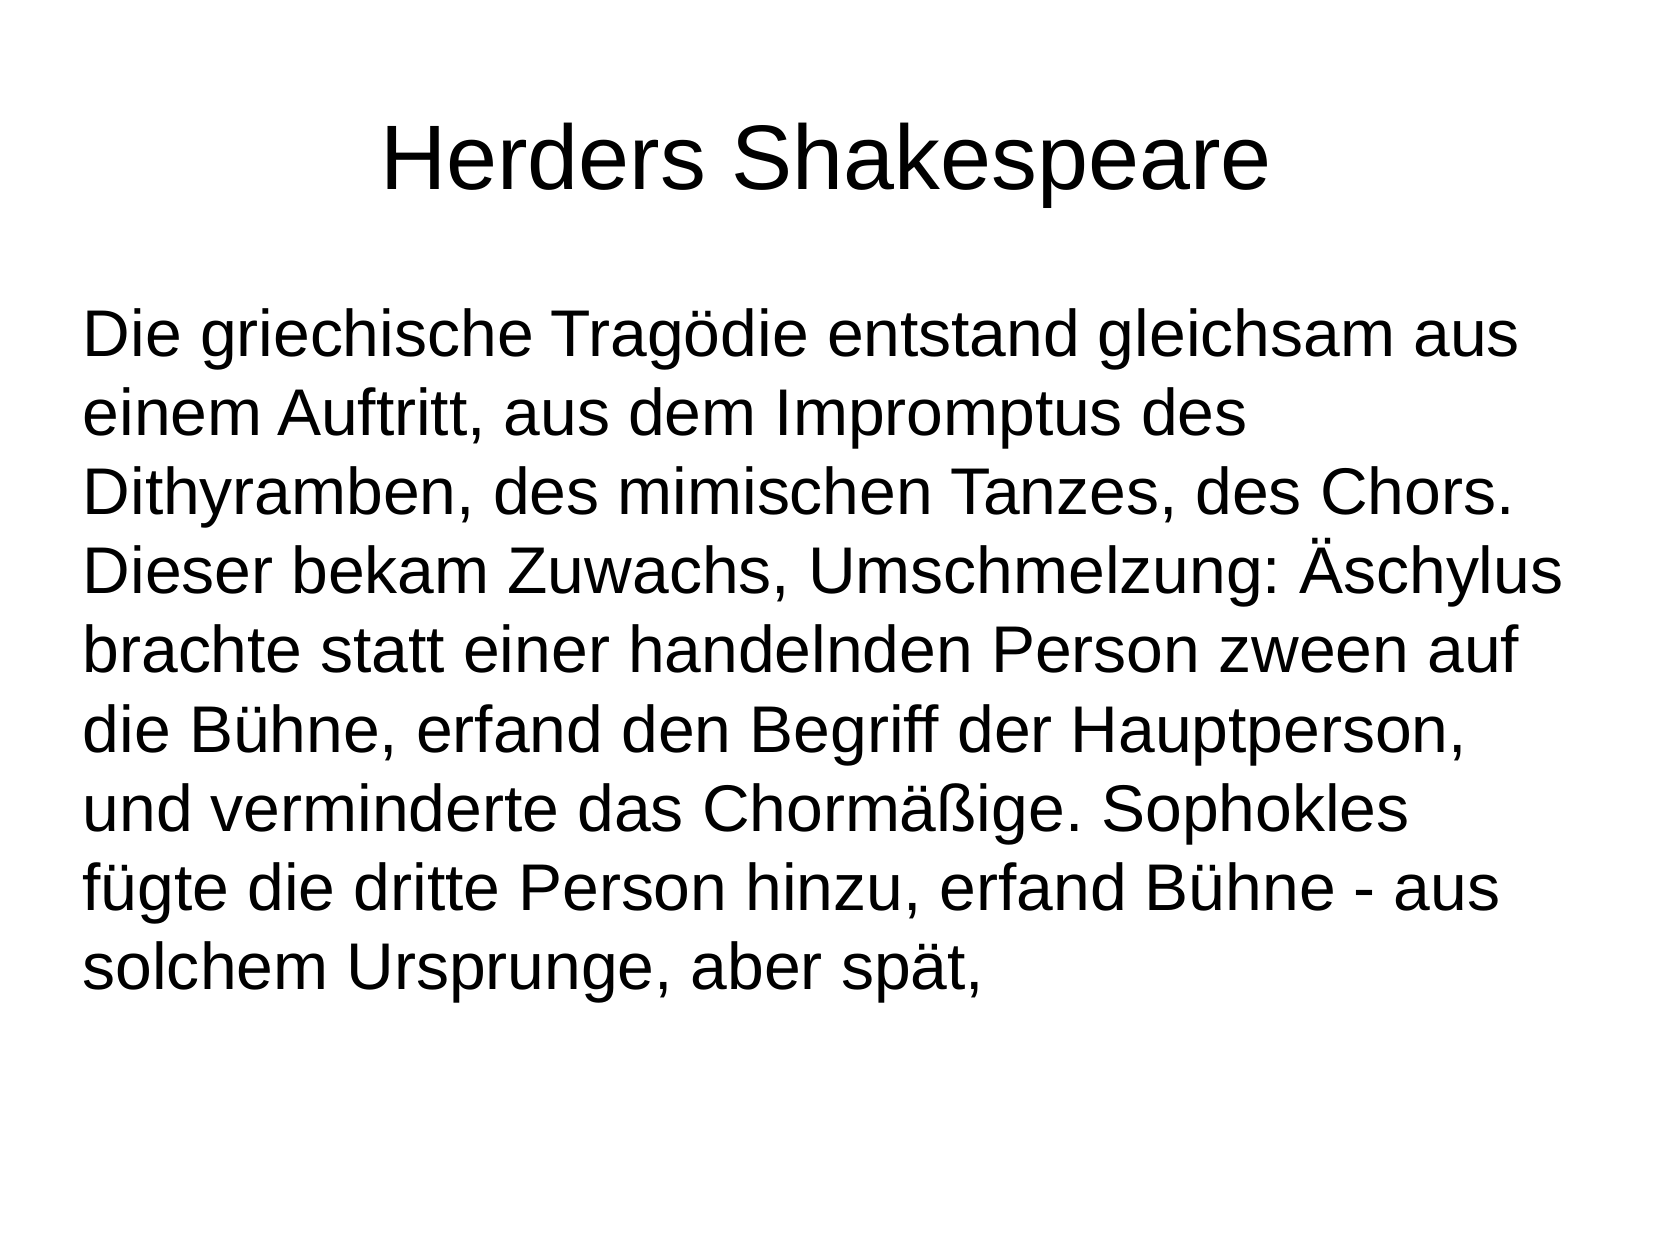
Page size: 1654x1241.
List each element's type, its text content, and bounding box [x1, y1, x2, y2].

list Die griechische Tragödie entstand gleichsam aus einem Auftritt, aus dem Impromptus des Dithyramben, des mimischen Tanzes, des Chors. Dieser bekam Zuwachs, Umschmelzung: Äschylus brachte statt einer handelnden Person zween auf die Bühne, erfand den Begriff der Hauptperson, und verminderte das Chormäßige. Sophokles fügte die dritte Person hinzu, erfand Bühne - aus solchem Ursprunge, aber spät, [82, 290, 1571, 1010]
title Herders Shakespeare [82, 49, 1571, 257]
